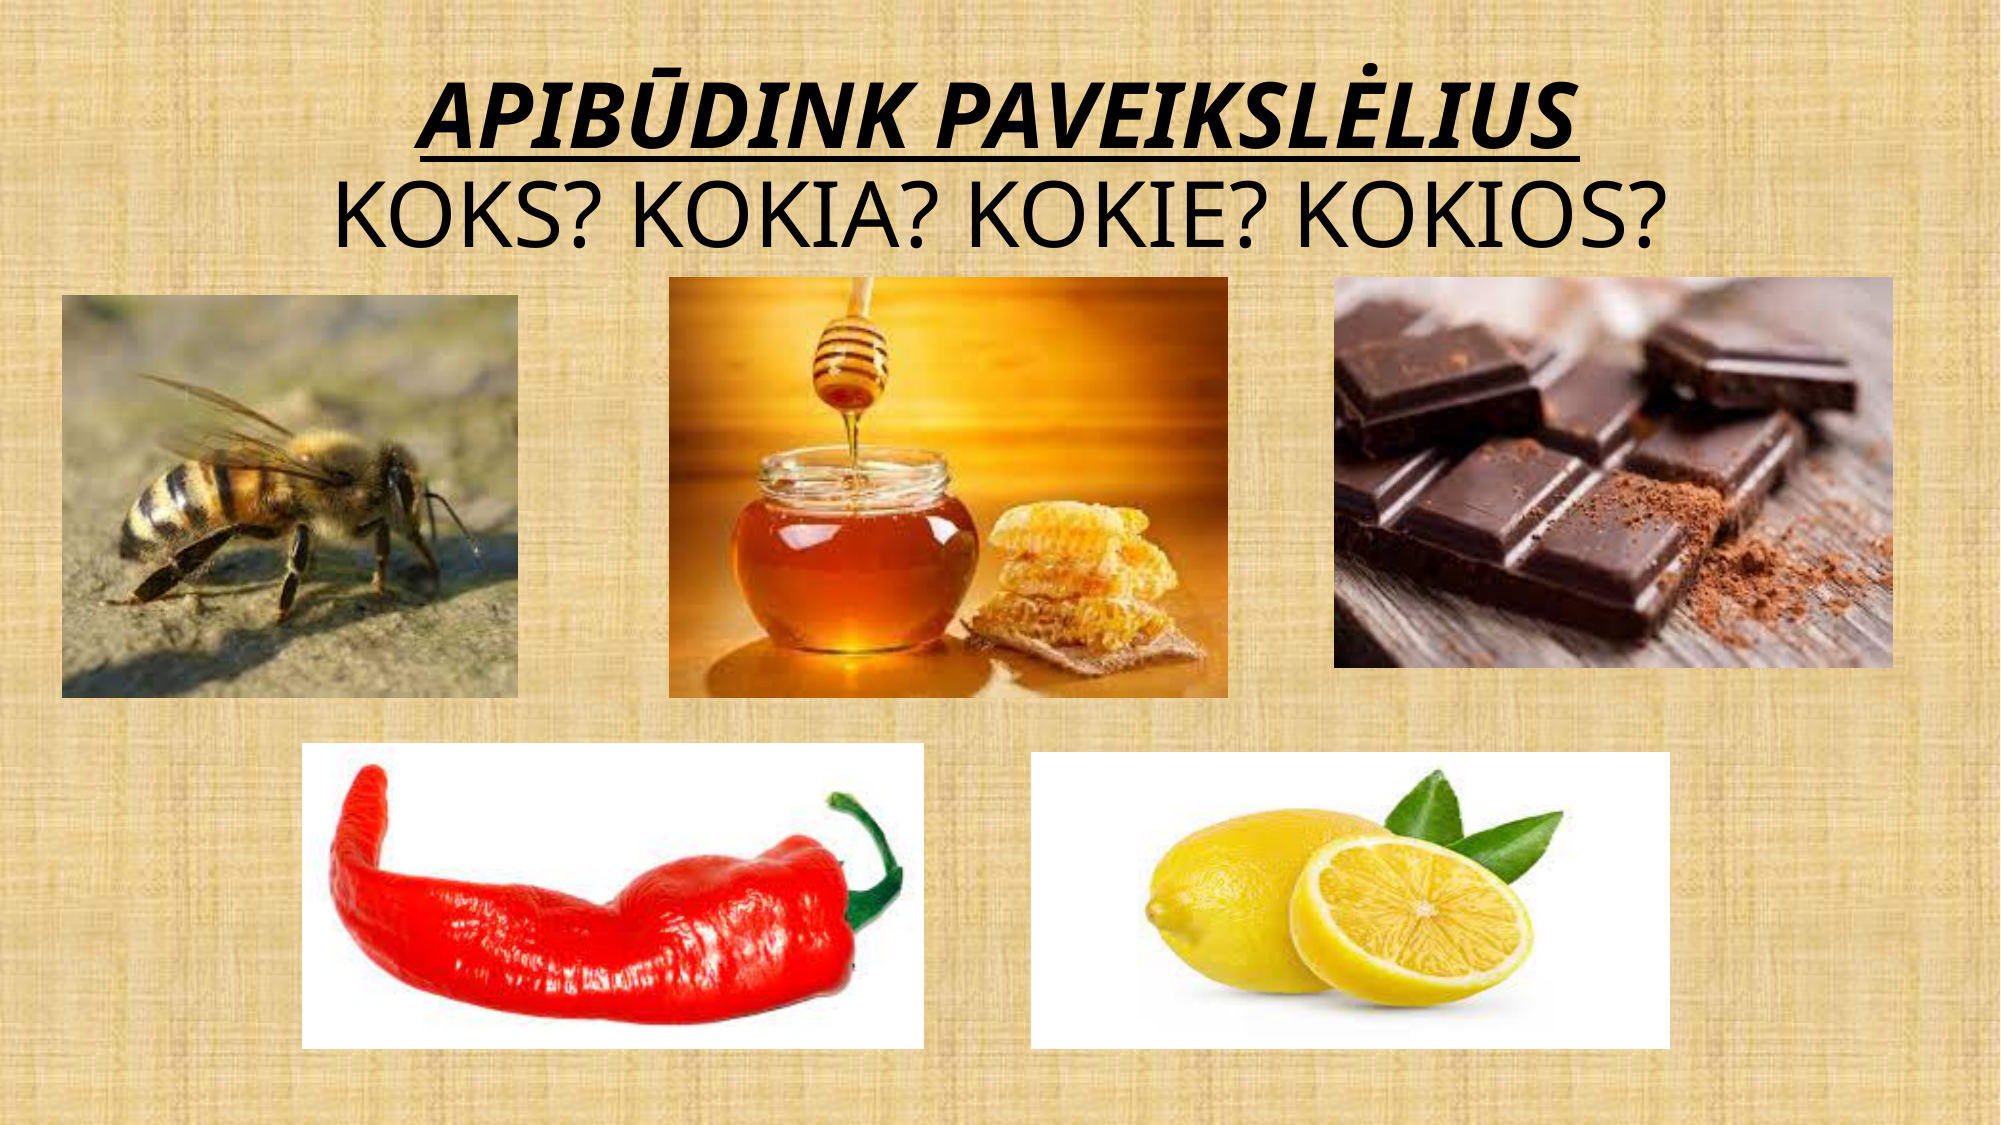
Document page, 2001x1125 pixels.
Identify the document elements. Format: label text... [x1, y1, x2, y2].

title APIBŪDINK PAVEIKSLĖLIUS KOKS? KOKIA? KOKIE? KOKIOS? [137, 59, 1863, 278]
picture [1031, 752, 1670, 1049]
picture [669, 277, 1228, 698]
picture [302, 743, 924, 1049]
picture [1334, 277, 1893, 668]
picture [62, 295, 518, 698]
